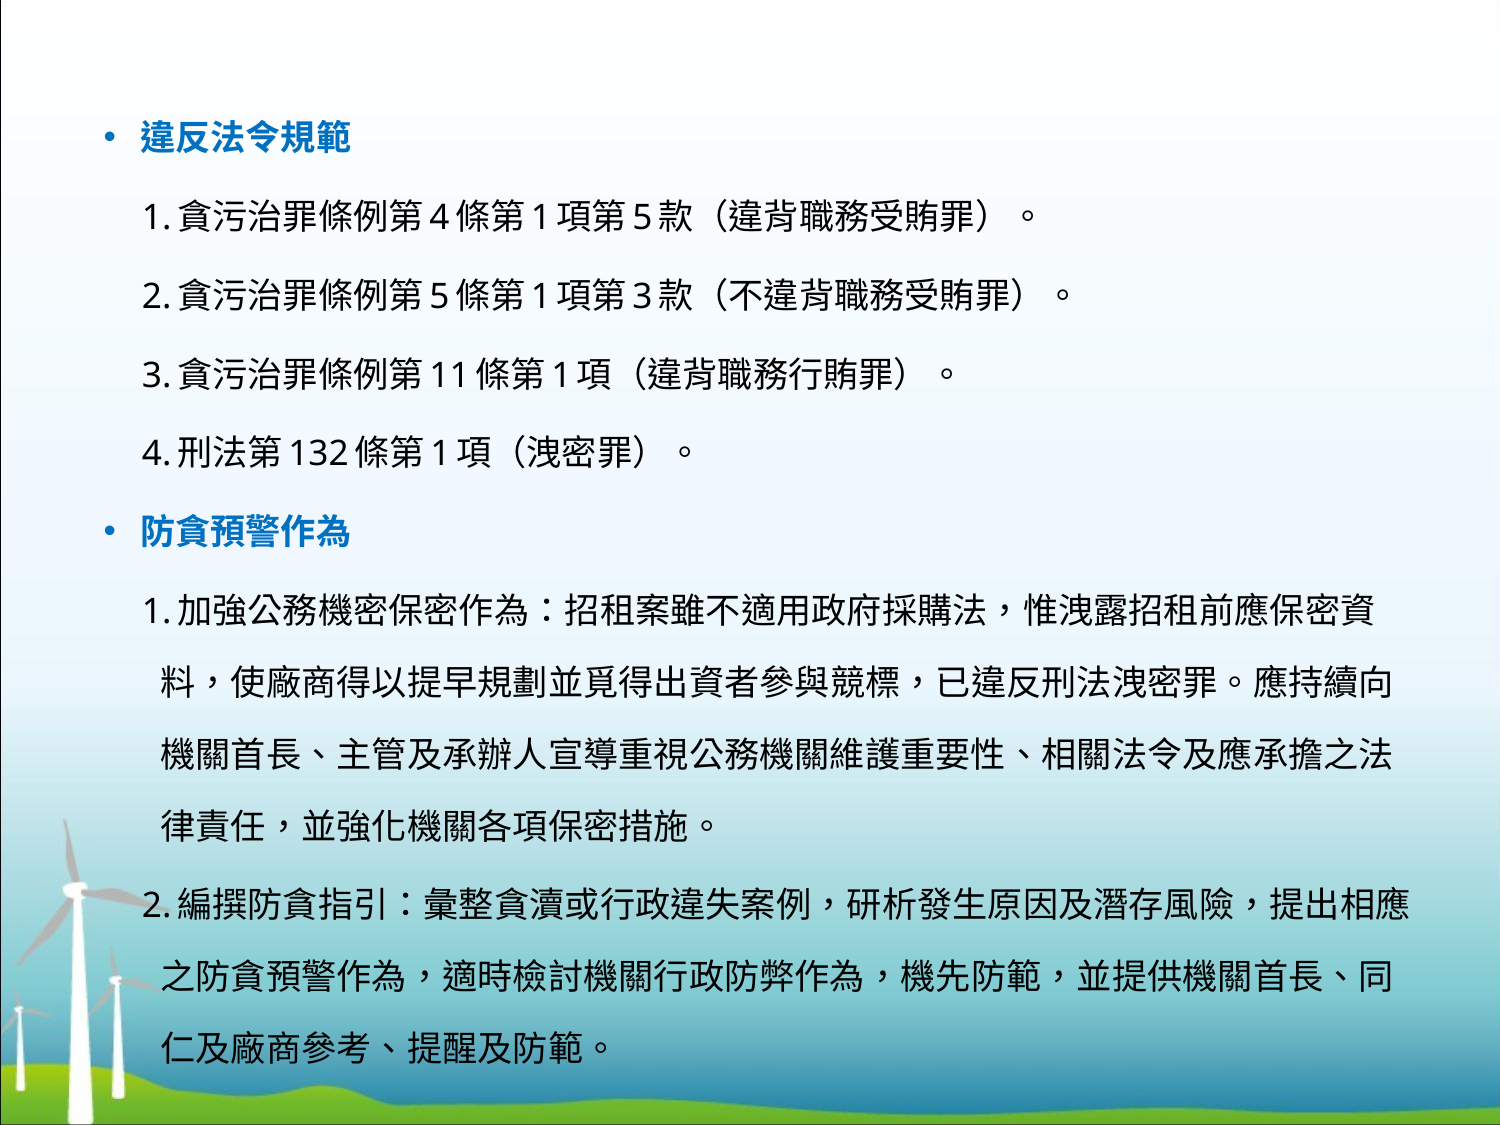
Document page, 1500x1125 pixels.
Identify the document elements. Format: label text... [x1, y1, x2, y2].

picture [0, 0, 1500, 1125]
list 違反法令規範 1.貪污治罪條例第4條第1項第5款（違背職務受賄罪）。 2.貪污治罪條例第5條第1項第3款（不違背職務受賄罪）。 3.貪污治罪條例第11條第1項（違背職務行賄罪）。 4.刑法第132條第1項（洩密罪）。 防貪預警作為 1.加強公務機密保密作為：招租案雖不適用政府採購法，惟洩露招租前應保密資料，使廠商得以提早規劃並覓得出資者參與競標，已違反刑法洩密罪。應持續向機關首長、主管及承辦人宣導重視公務機關維護重要性、相關法令及應承擔之法律責任，並強化機關各項保密措施。 2.編撰防貪指引：彙整貪瀆或行政違失案例，研析發生原因及潛存風險，提出相應之防貪預警作為，適時檢討機關行政防弊作為，機先防範，並提供機關首長、同仁及廠商參考、提醒及防範。 [88, 78, 1439, 1083]
